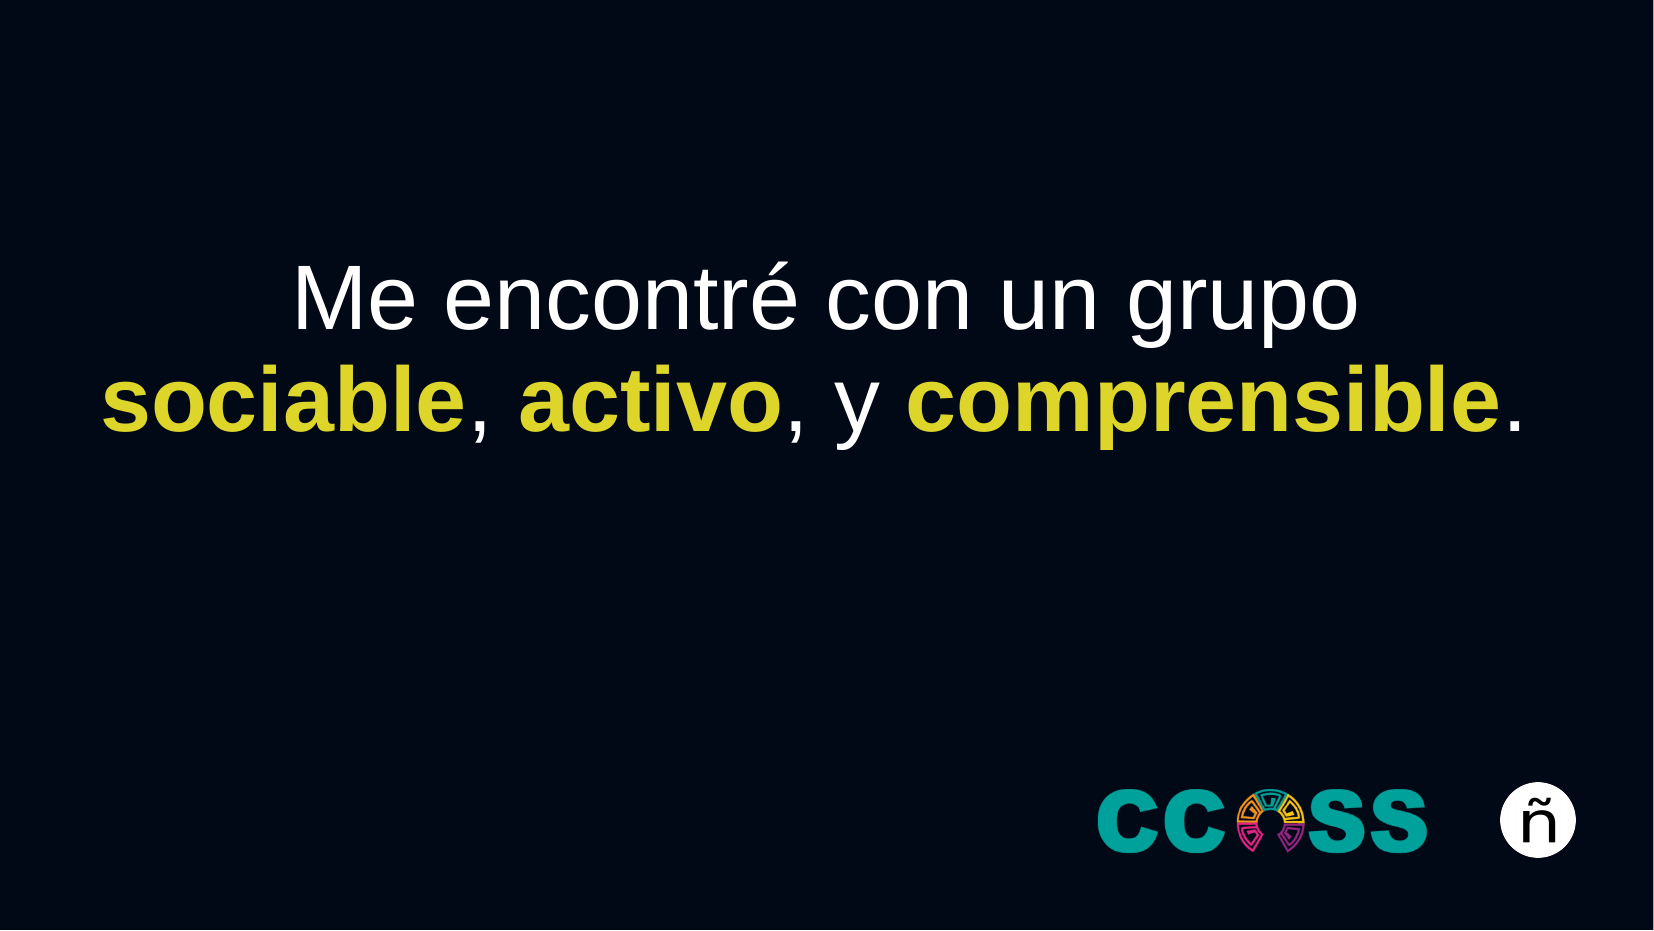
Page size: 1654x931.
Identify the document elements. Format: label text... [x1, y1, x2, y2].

picture [1500, 782, 1576, 858]
title Me encontré con un grupo sociable, activo, y comprensible. [82, 195, 1571, 503]
picture [1090, 780, 1436, 861]
